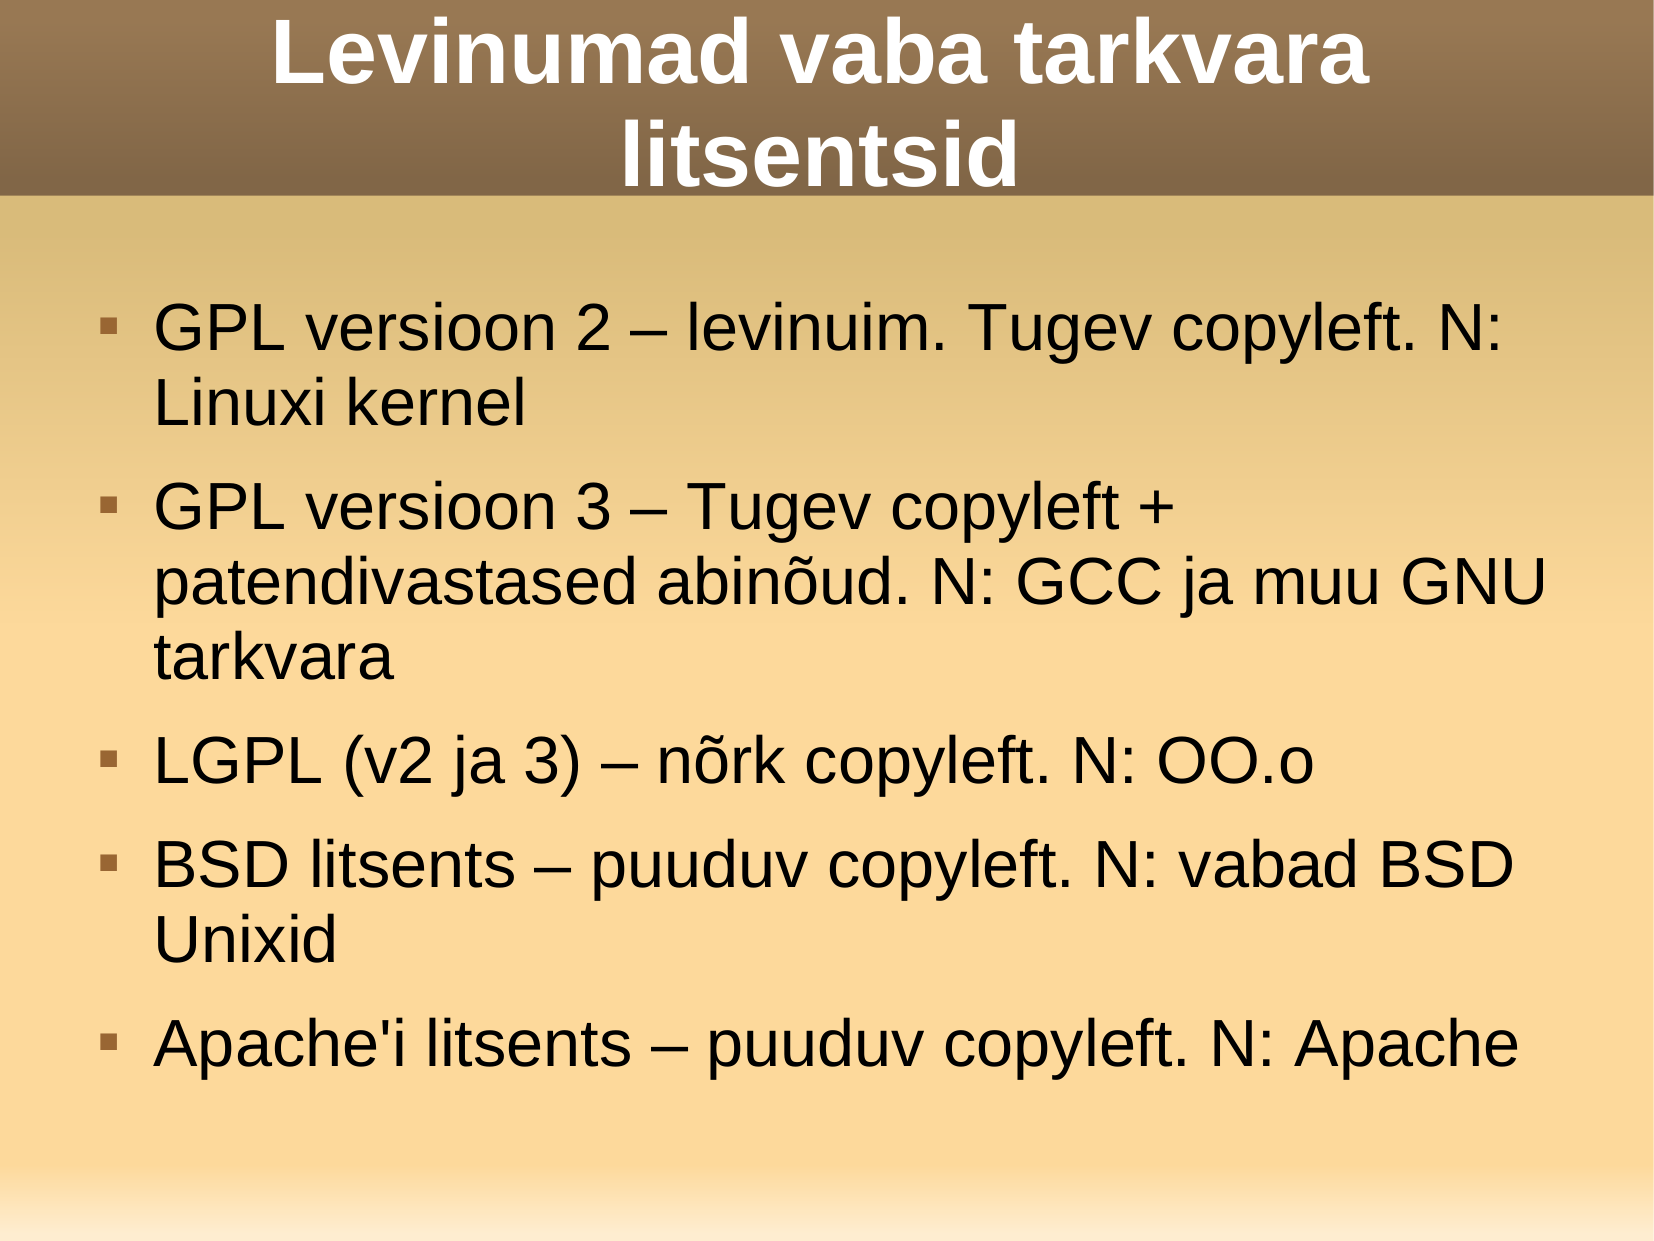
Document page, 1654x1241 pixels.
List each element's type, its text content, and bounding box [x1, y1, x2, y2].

title Levinumad vaba tarkvara litsentsid [76, 1, 1565, 207]
picture [0, 0, 1654, 1241]
list GPL versioon 2 – levinuim. Tugev copyleft. N: Linuxi kernel GPL versioon 3 – Tugev copyleft + patendivastased abinõud. N: GCC ja muu GNU tarkvara LGPL (v2 ja 3) – nõrk copyleft. N: OO.o BSD litsents – puuduv copyleft. N: vabad BSD Unixid Apache'i litsents – puuduv copyleft. N: Apache [82, 290, 1571, 1094]
